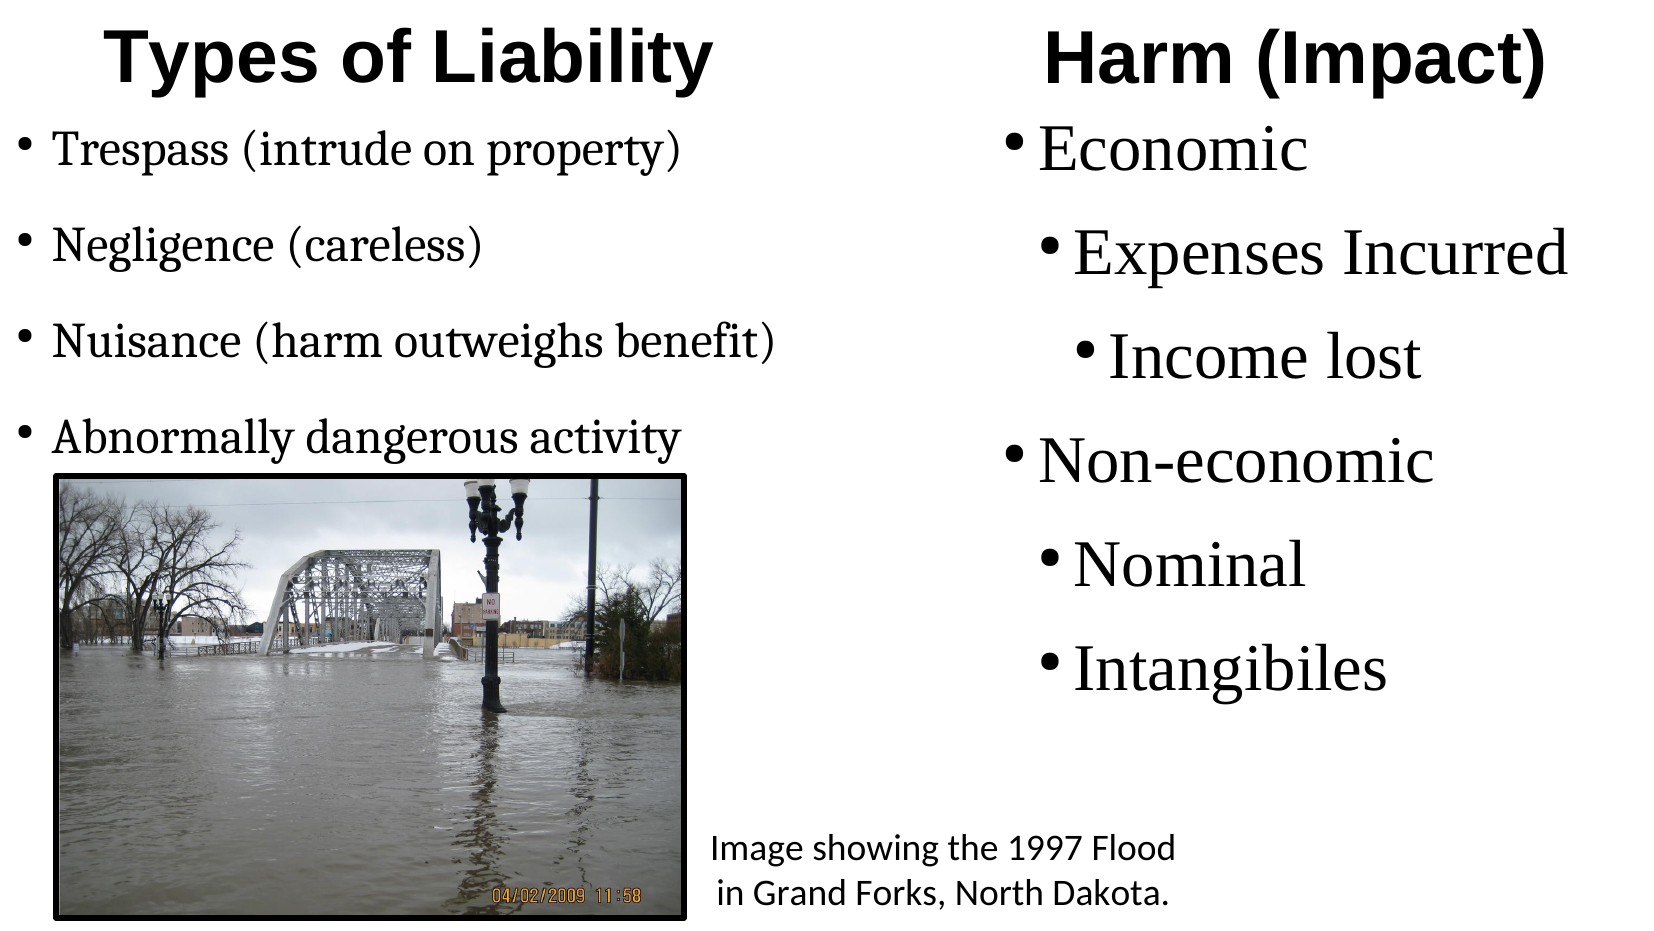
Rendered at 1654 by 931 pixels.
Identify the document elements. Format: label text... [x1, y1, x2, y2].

text_box Economic Expenses Incurred Income lost Non-economic Nominal Intangibiles [987, 96, 1609, 796]
title Types of Liability [53, 5, 766, 108]
picture [59, 478, 681, 916]
text_box Image showing the 1997 Flood in Grand Forks, North Dakota. [686, 815, 1201, 921]
title Harm (Impact) [939, 6, 1652, 112]
text_box Trespass (intrude on property) Negligence (careless) Nuisance (harm outweighs benefit) Abnormally dangerous activity [1, 108, 944, 523]
